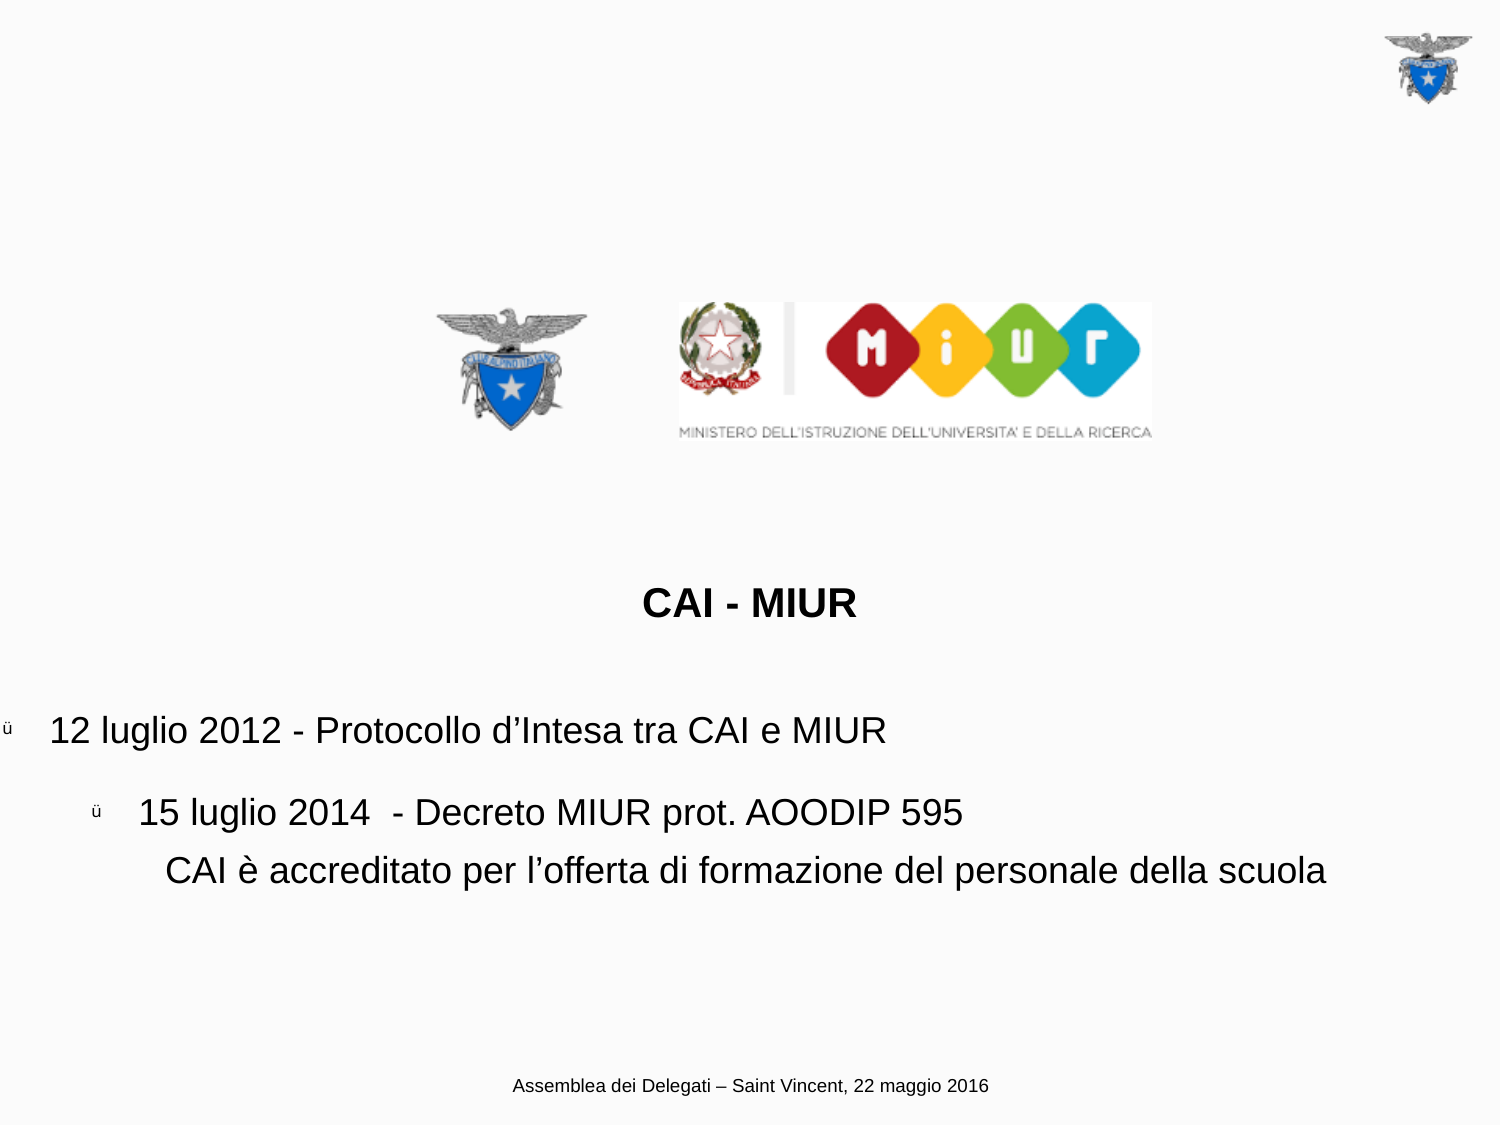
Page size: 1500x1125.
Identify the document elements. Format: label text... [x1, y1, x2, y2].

text_box 12 luglio 2012 - Protocollo d’Intesa tra CAI e MIUR [0, 698, 903, 759]
text_box Assemblea dei Delegati – Saint Vincent, 22 maggio 2016 [263, 1066, 1238, 1105]
picture [1382, 29, 1477, 112]
picture [679, 302, 1152, 441]
text_box 15 luglio 2014 - Decreto MIUR prot. AOODIP 595 CAI è accreditato per l’offerta di formazione del personale della scuola [76, 780, 1389, 899]
text_box CAI - MIUR [627, 568, 873, 634]
picture [431, 302, 595, 445]
